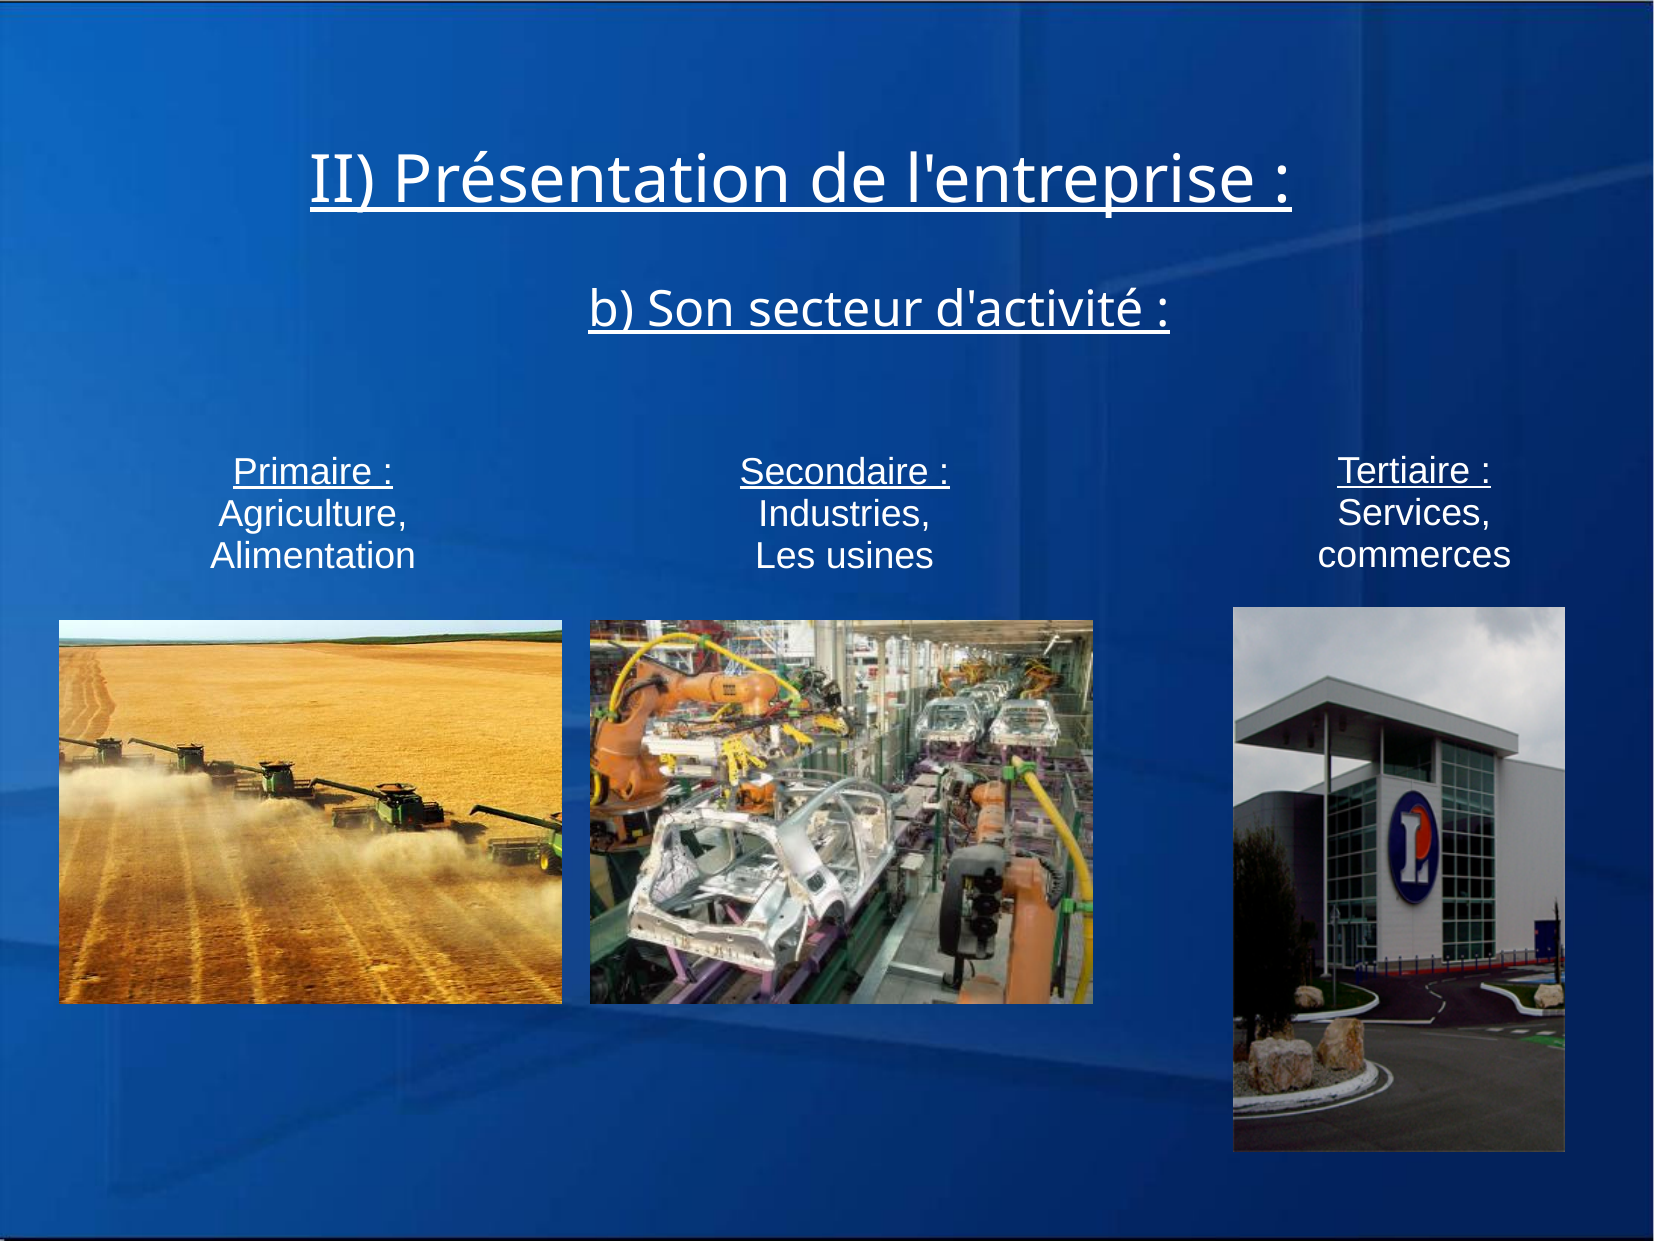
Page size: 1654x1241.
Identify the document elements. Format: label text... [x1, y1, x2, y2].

text_box Tertiaire : Services, commerces [1222, 442, 1607, 584]
text_box Primaire : Agriculture, Alimentation [183, 442, 443, 584]
picture [0, 0, 1654, 1241]
text_box Secondaire : Industries, Les usines [637, 442, 1052, 584]
text_box II) Présentation de l'entreprise : [295, 123, 1388, 365]
text_box b) Son secteur d'activité : [531, 265, 1241, 351]
